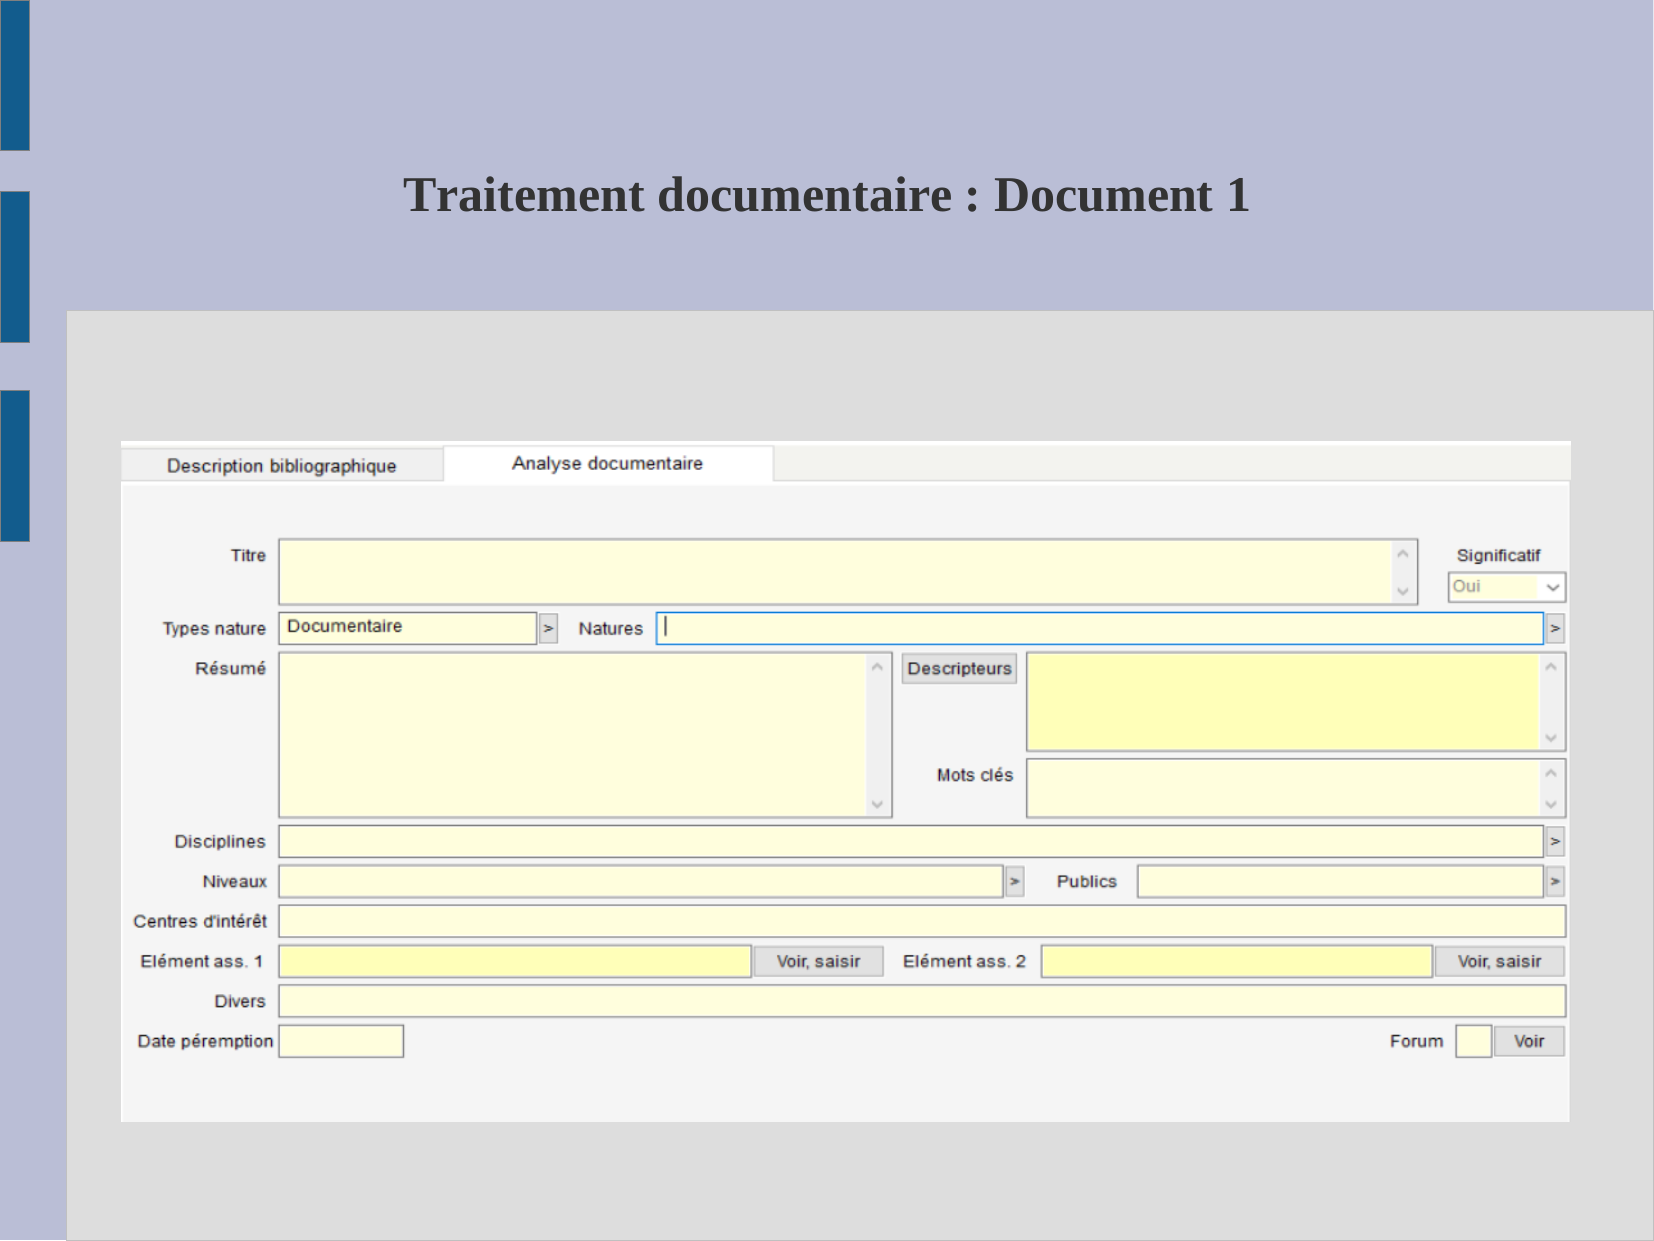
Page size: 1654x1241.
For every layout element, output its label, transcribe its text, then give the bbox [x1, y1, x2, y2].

picture [121, 441, 1571, 1123]
title Traitement documentaire : Document 1 [121, 91, 1534, 299]
